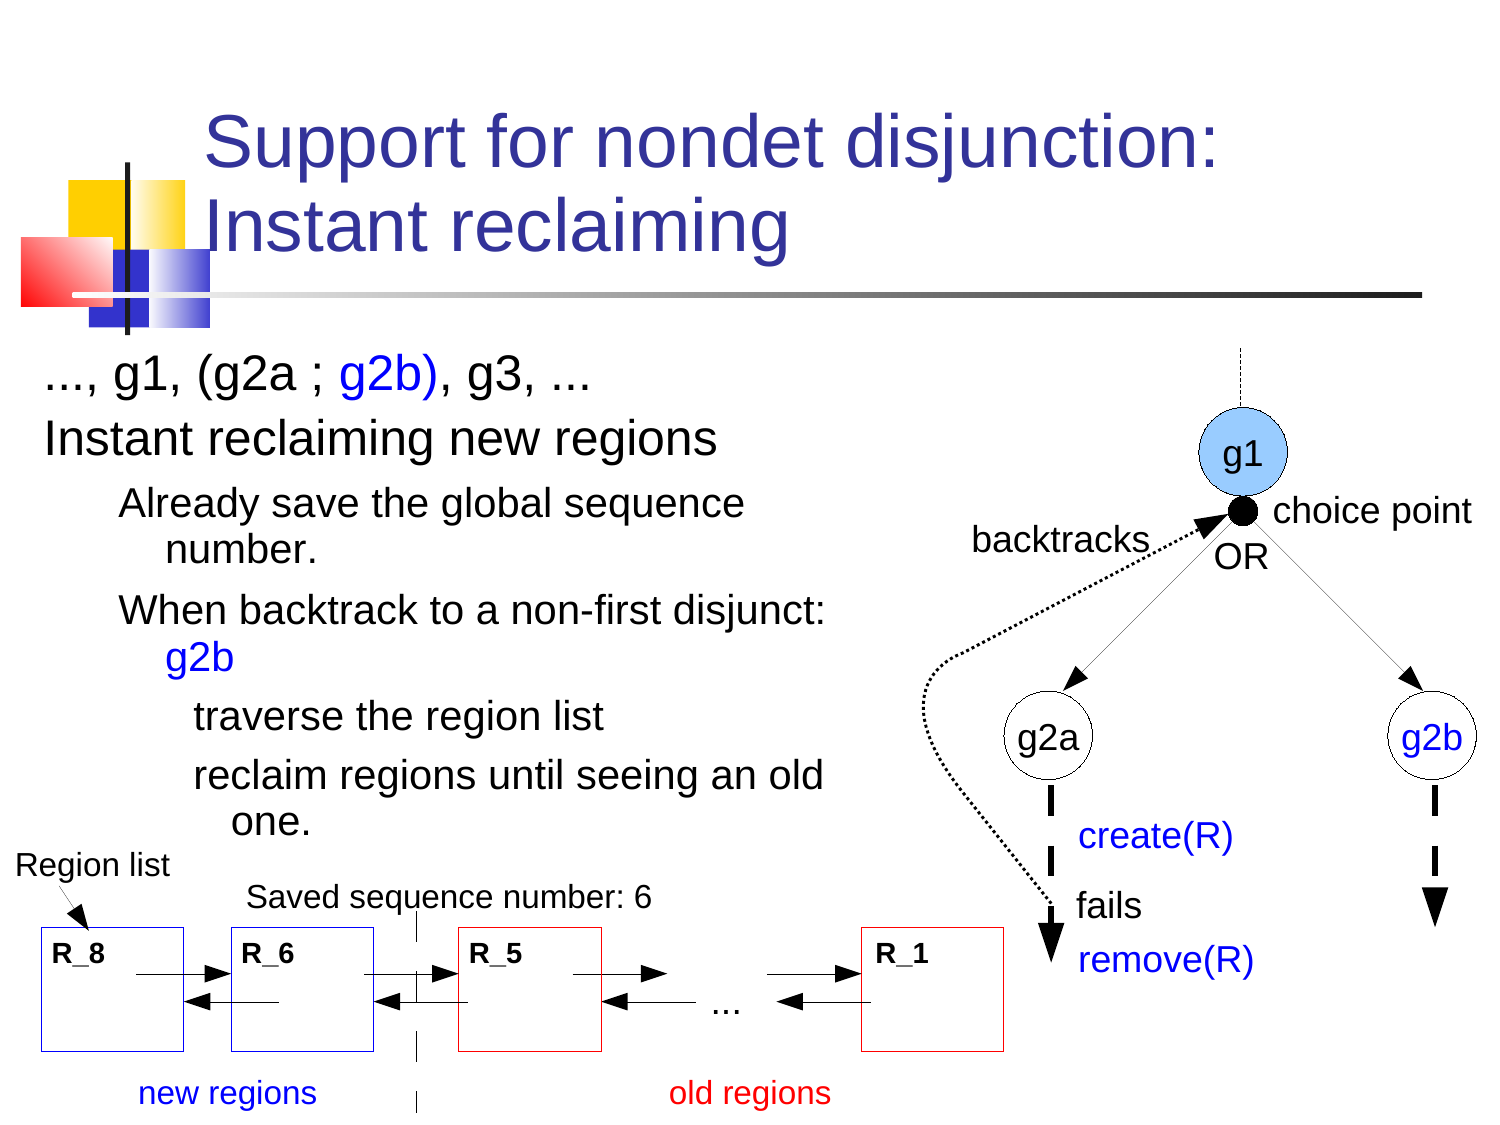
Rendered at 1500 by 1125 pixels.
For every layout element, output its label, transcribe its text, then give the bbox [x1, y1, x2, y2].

text_box create(R) [1063, 803, 1249, 864]
text_box new regions [123, 1063, 354, 1119]
text_box backtracks [956, 507, 1166, 568]
text_box R_8 [36, 927, 121, 977]
text_box [1228, 496, 1257, 526]
text_box fails [1061, 874, 1158, 934]
text_box OR [1198, 524, 1285, 585]
text_box R_5 [454, 927, 538, 977]
text_box g2a [1003, 691, 1093, 780]
text_box g1 [1198, 407, 1288, 496]
text_box remove(R) [1063, 927, 1270, 987]
list ..., g1, (g2a ; g2b), g3, ... Instant reclaiming new regions Already save the global sequence number. When backtrack to a non-first disjunct: g2b traverse the region list reclaim regions until seeing an old one. [28, 342, 922, 860]
text_box R_6 [226, 927, 310, 977]
text_box R_1 [860, 927, 944, 977]
text_box Region list [0, 835, 205, 891]
text_box old regions [654, 1063, 867, 1119]
text_box ... [695, 970, 757, 1030]
text_box g2b [1387, 691, 1477, 780]
text_box Saved sequence number: 6 [231, 868, 719, 923]
title Support for nondet disjunction: Instant reclaiming [188, 35, 1468, 276]
text_box choice point [1257, 478, 1488, 539]
